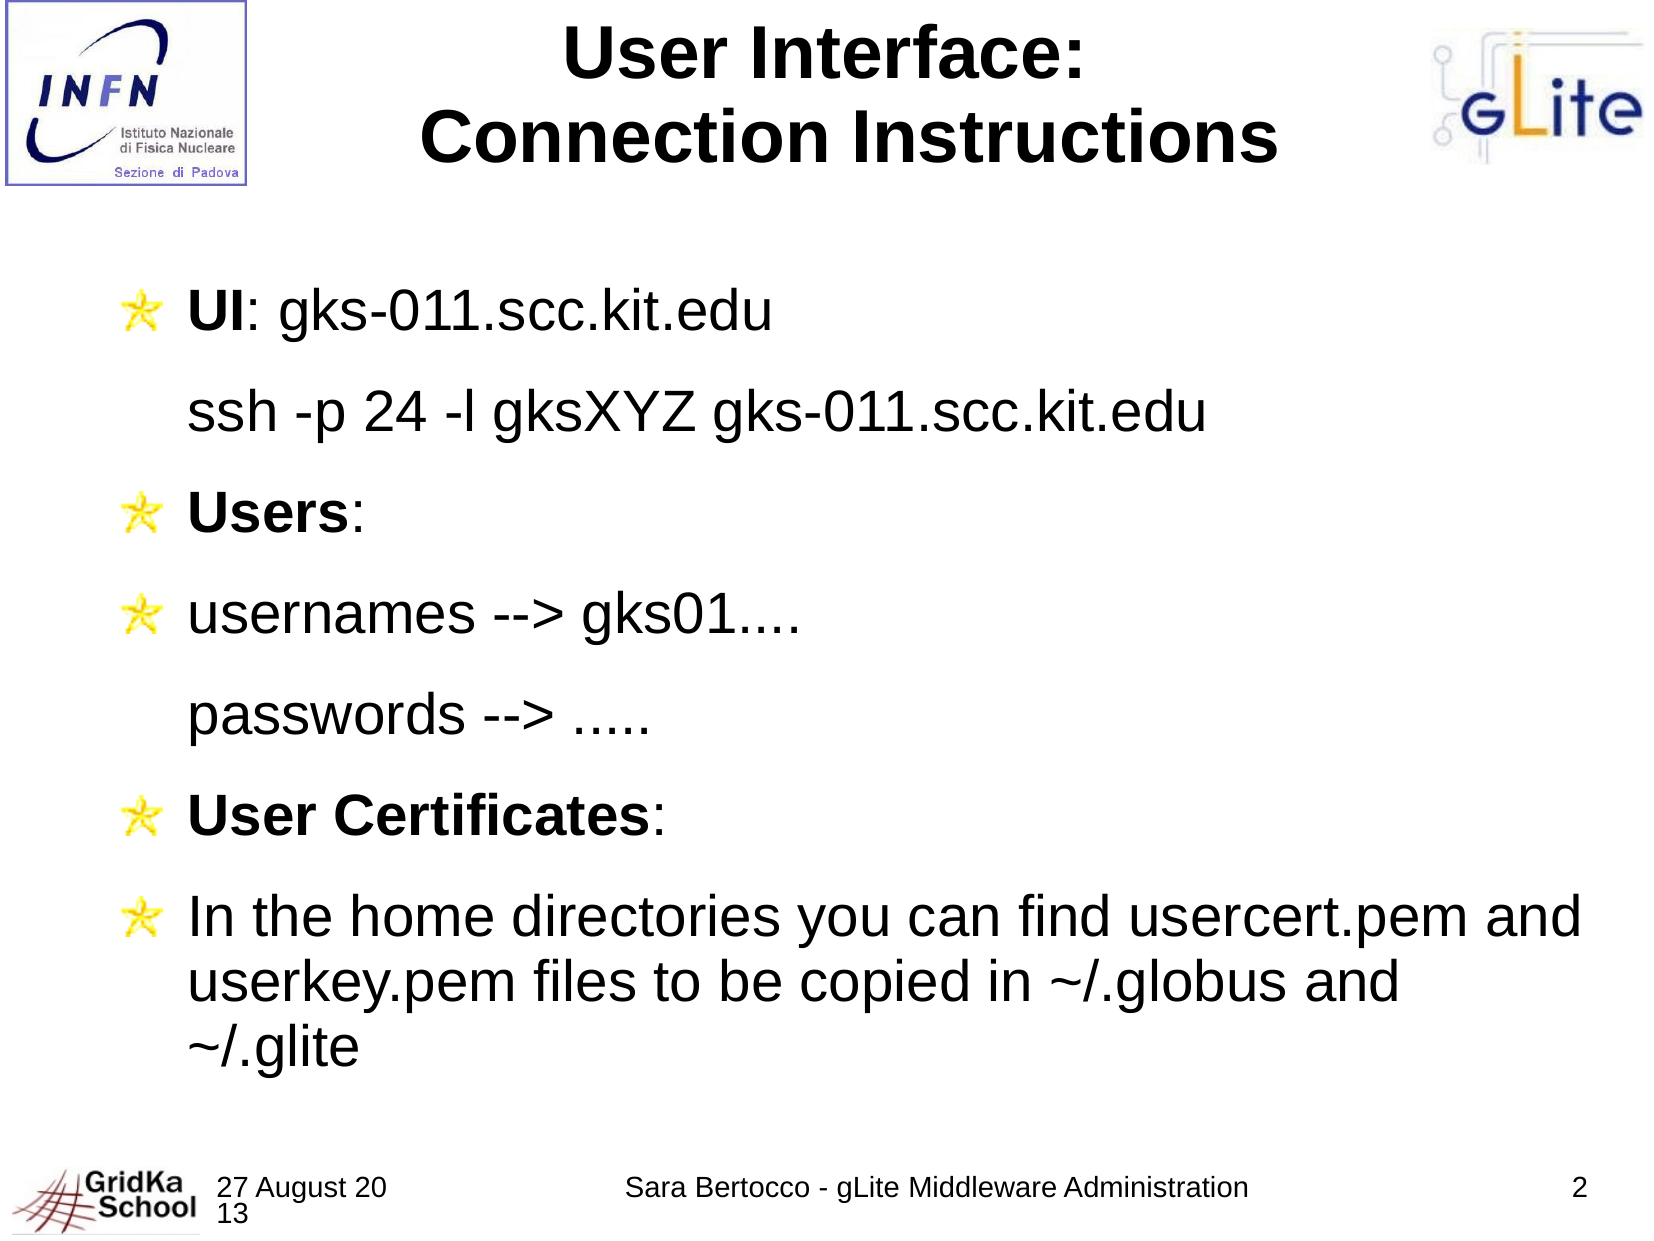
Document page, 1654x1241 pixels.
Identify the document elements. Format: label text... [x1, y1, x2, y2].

title User Interface: Connection Instructions [247, 5, 1645, 184]
picture [12, 1166, 200, 1235]
title User Interface: Connection Instructions [0, 5, 5, 184]
text_box UI: gks-011.scc.kit.edu ssh -p 24 -l gksXYZ gks-011.scc.kit.edu Users: usernames --> gks01.... passwords --> ..... User Certificates: In the home directories you can find usercert.pem and userkey.pem files to be copied in ~/.globus and ~/.glite [106, 270, 1603, 1087]
picture [5, 0, 247, 186]
picture [1430, 28, 1645, 165]
